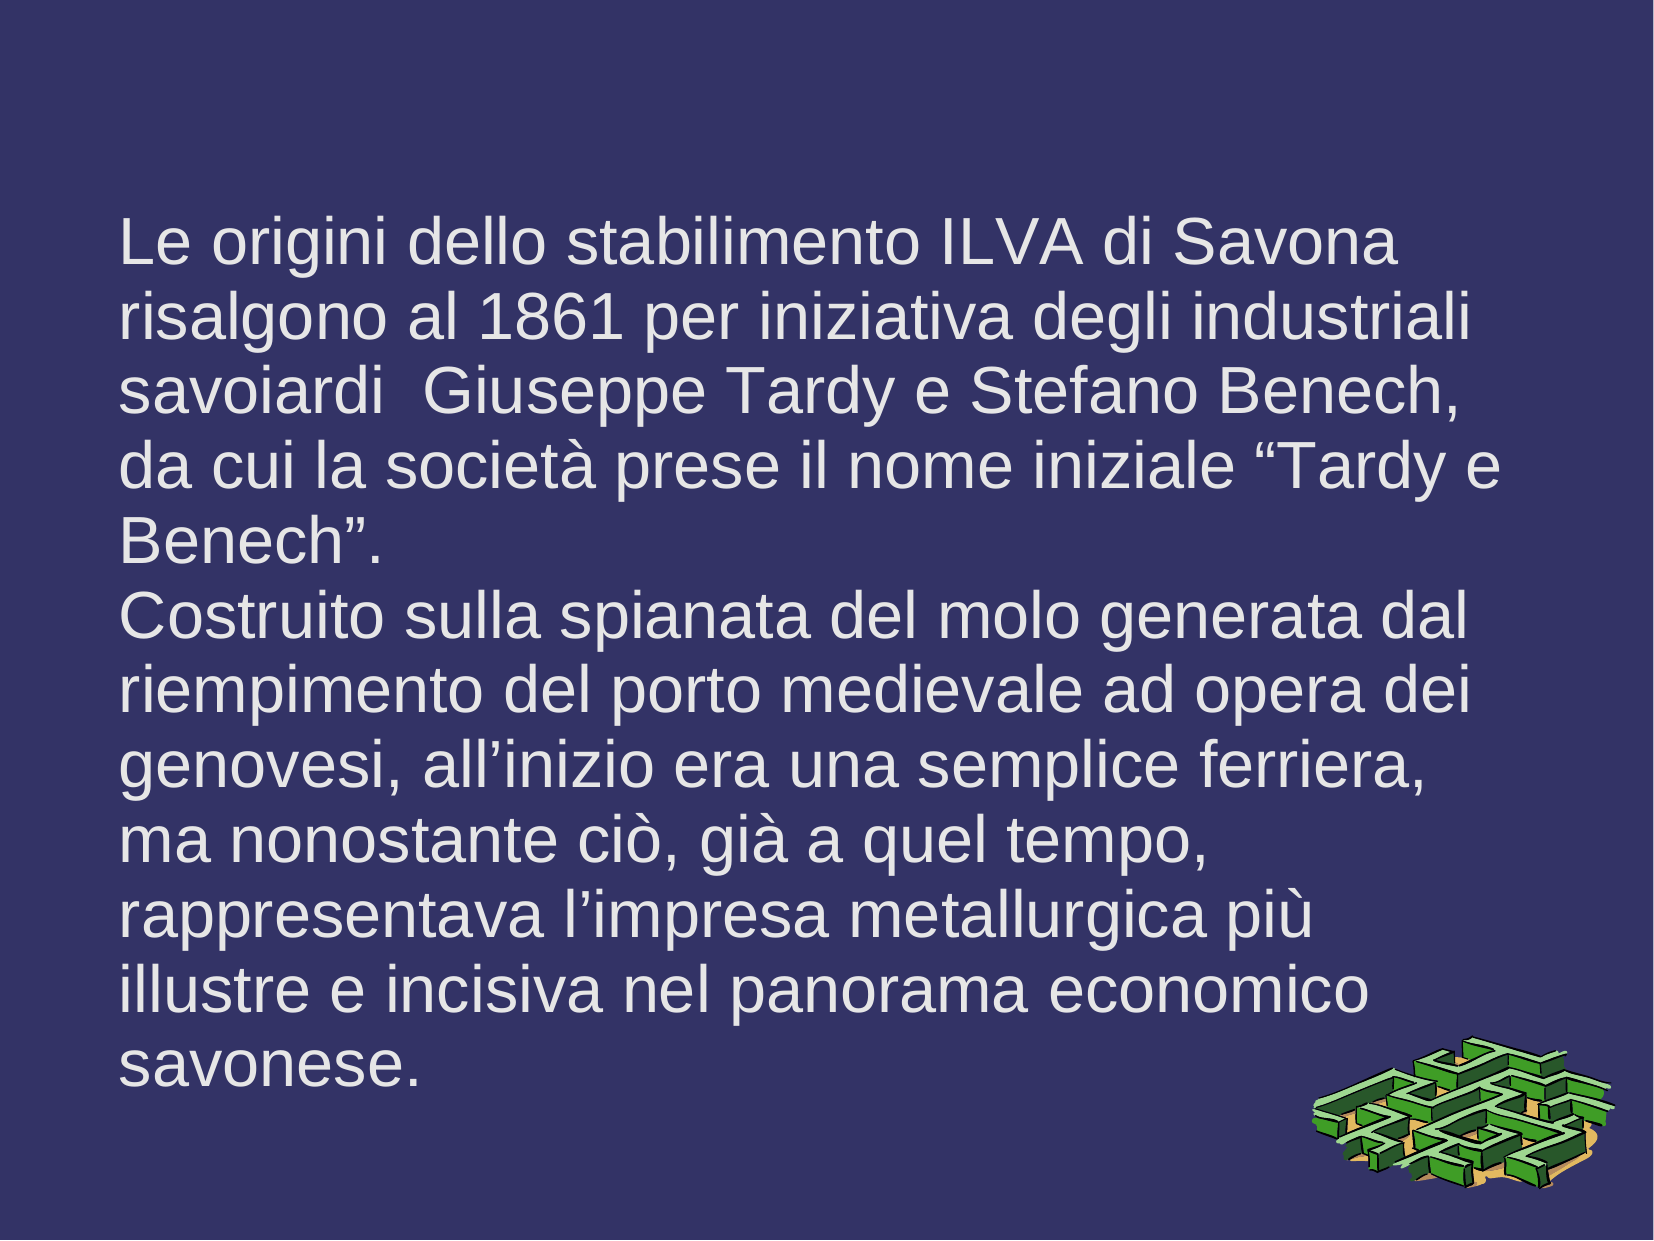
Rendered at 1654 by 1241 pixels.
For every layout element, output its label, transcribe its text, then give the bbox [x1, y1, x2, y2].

list Le origini dello stabilimento ILVA di Savona risalgono al 1861 per iniziativa degli industriali savoiardi Giuseppe Tardy e Stefano Benech, da cui la società prese il nome iniziale “Tardy e Benech”. Costruito sulla spianata del molo generata dal riempimento del porto medievale ad opera dei genovesi, all’inizio era una semplice ferriera, ma nonostante ciò, già a quel tempo, rappresentava l’impresa metallurgica più illustre e incisiva nel panorama economico savonese. [119, 203, 1513, 1040]
